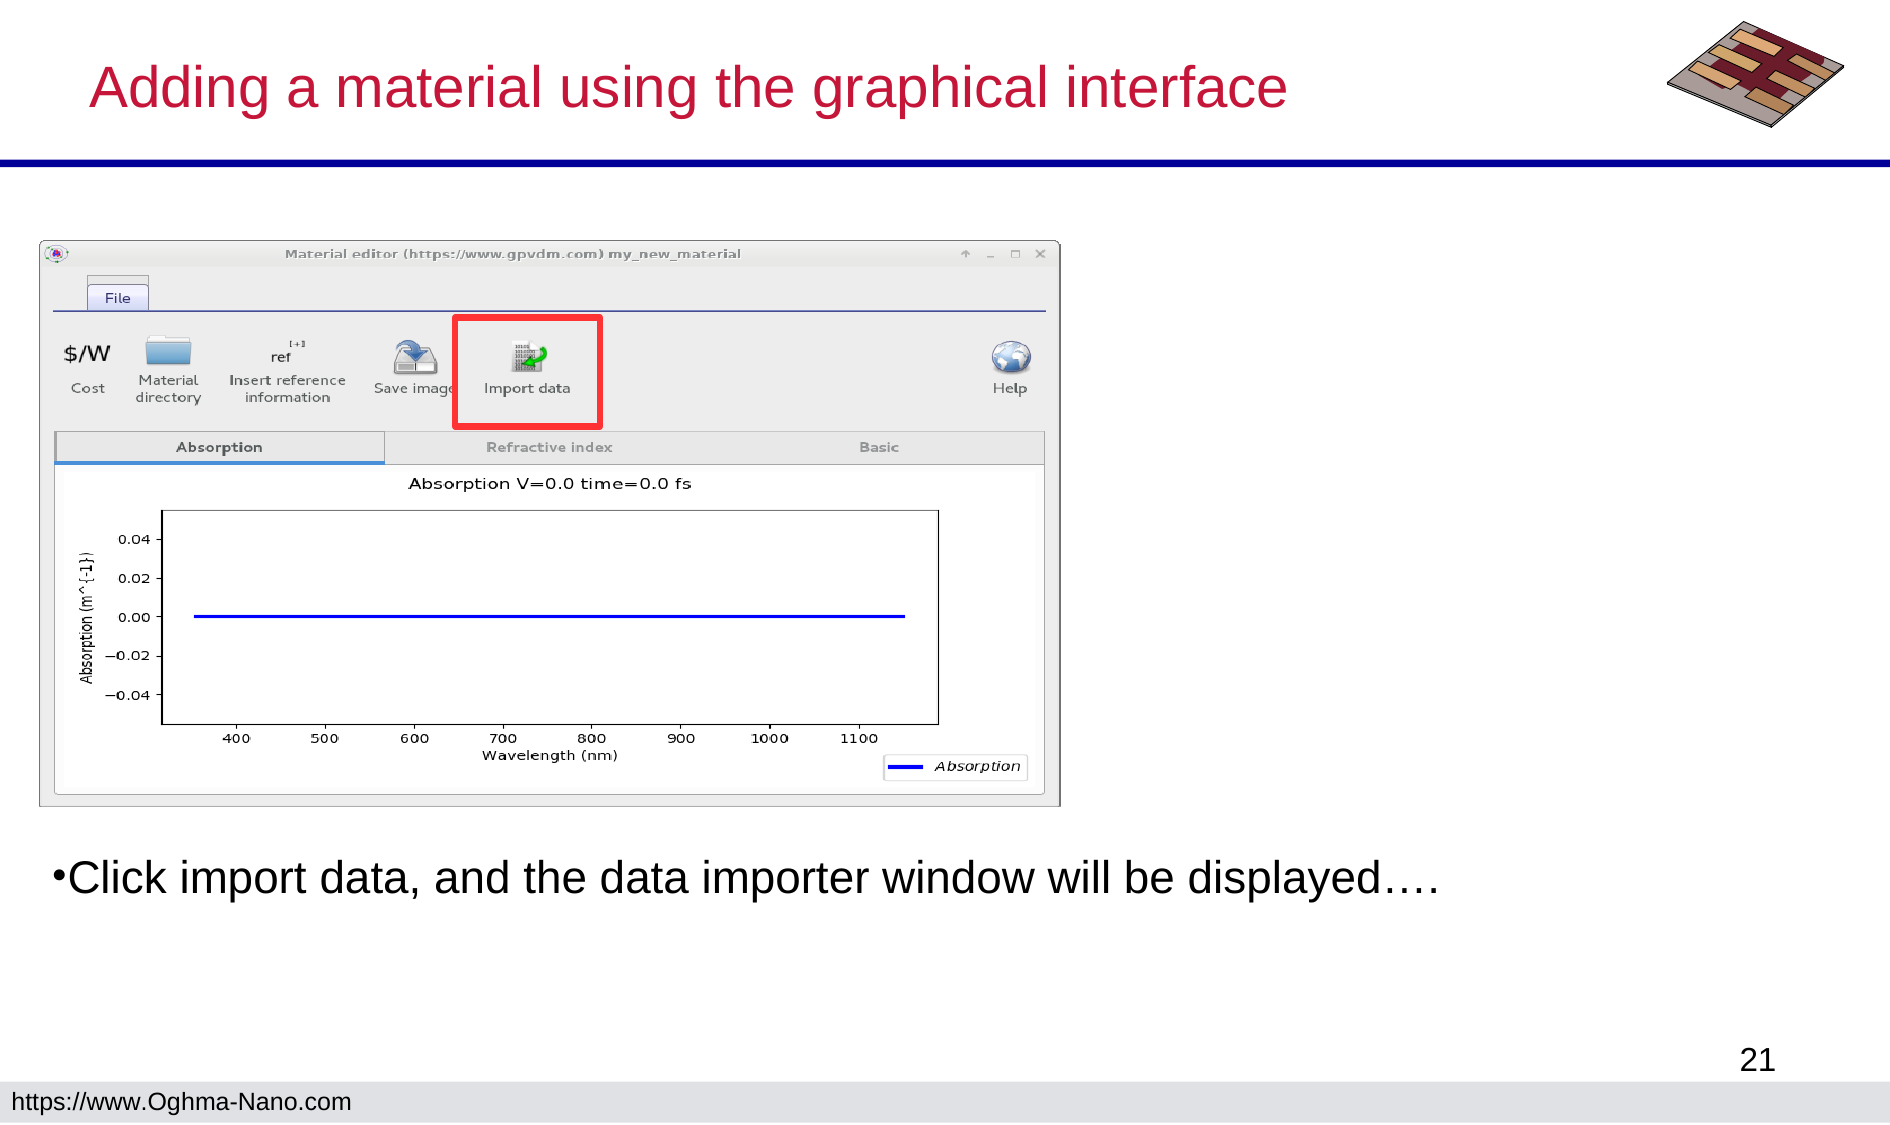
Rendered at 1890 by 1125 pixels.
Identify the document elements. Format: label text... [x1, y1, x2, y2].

picture [39, 240, 1061, 807]
text_box Click import data, and the data importer window will be displayed…. [36, 839, 1811, 968]
title Adding a material using the graphical interface [74, 34, 1634, 140]
text_box <number> [1724, 1030, 1890, 1101]
